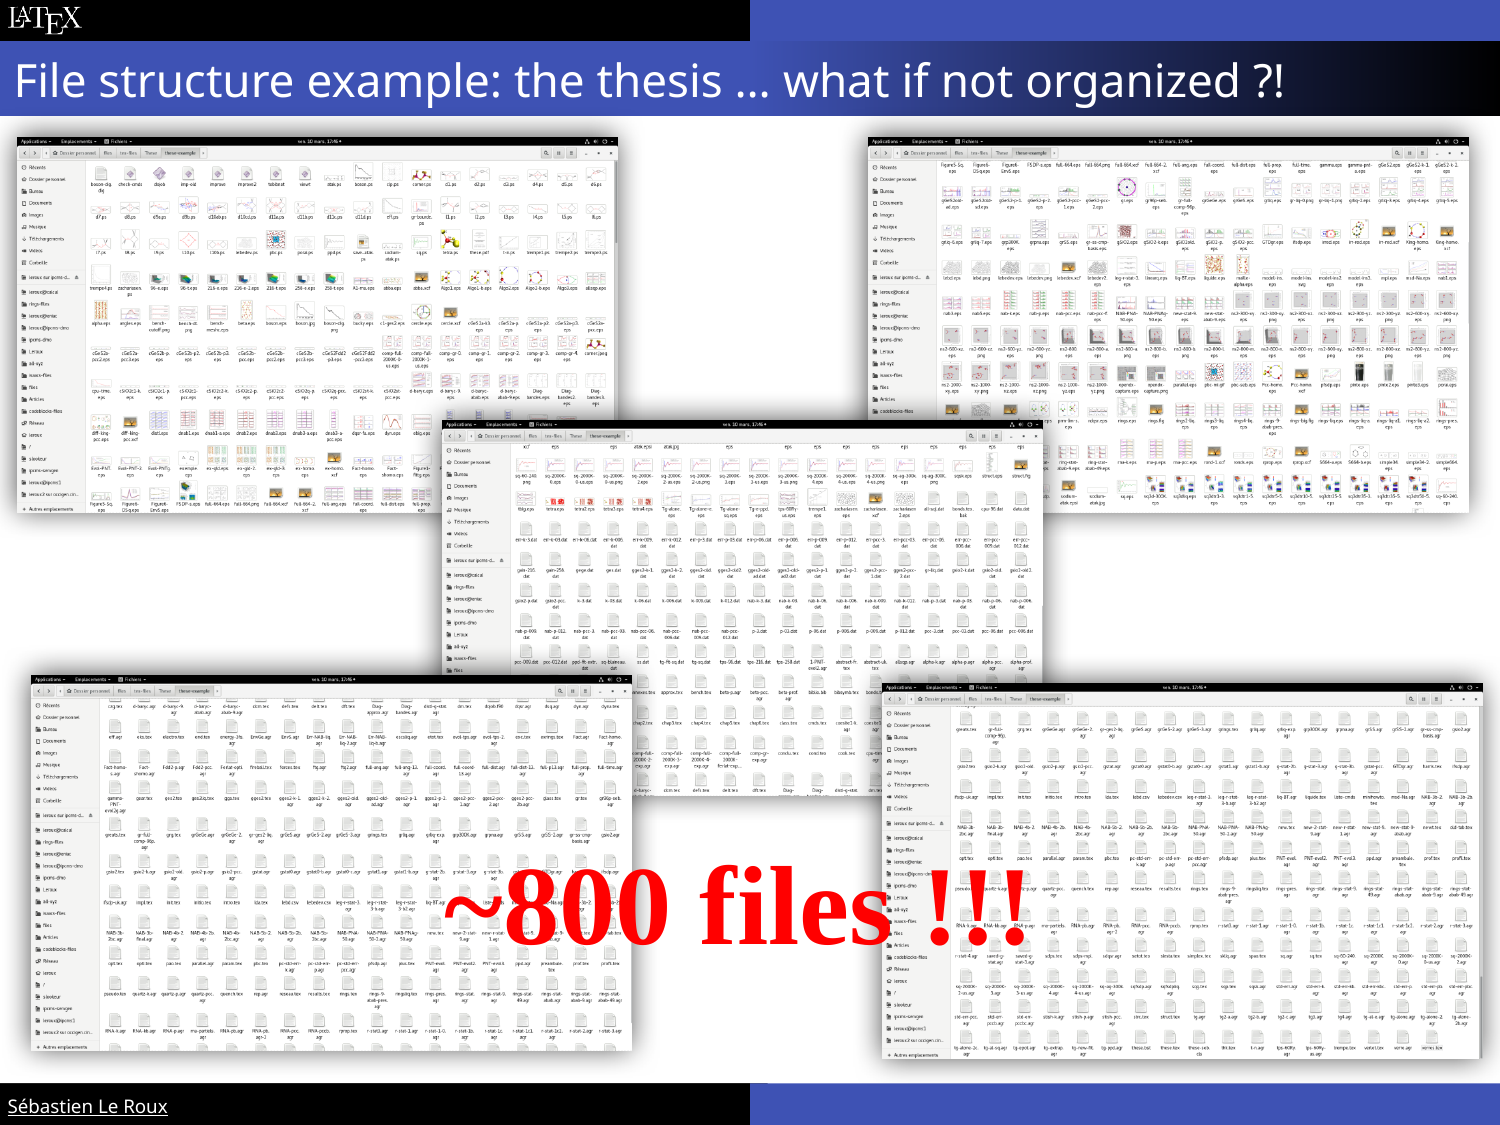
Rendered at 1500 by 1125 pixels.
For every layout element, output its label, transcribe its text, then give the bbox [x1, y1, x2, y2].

picture [5, 3, 84, 37]
title File structure example: the thesis … what if not organized ?! [0, 41, 1500, 116]
text_box ~800 files !!! [429, 824, 1050, 975]
picture [17, 137, 1483, 1059]
